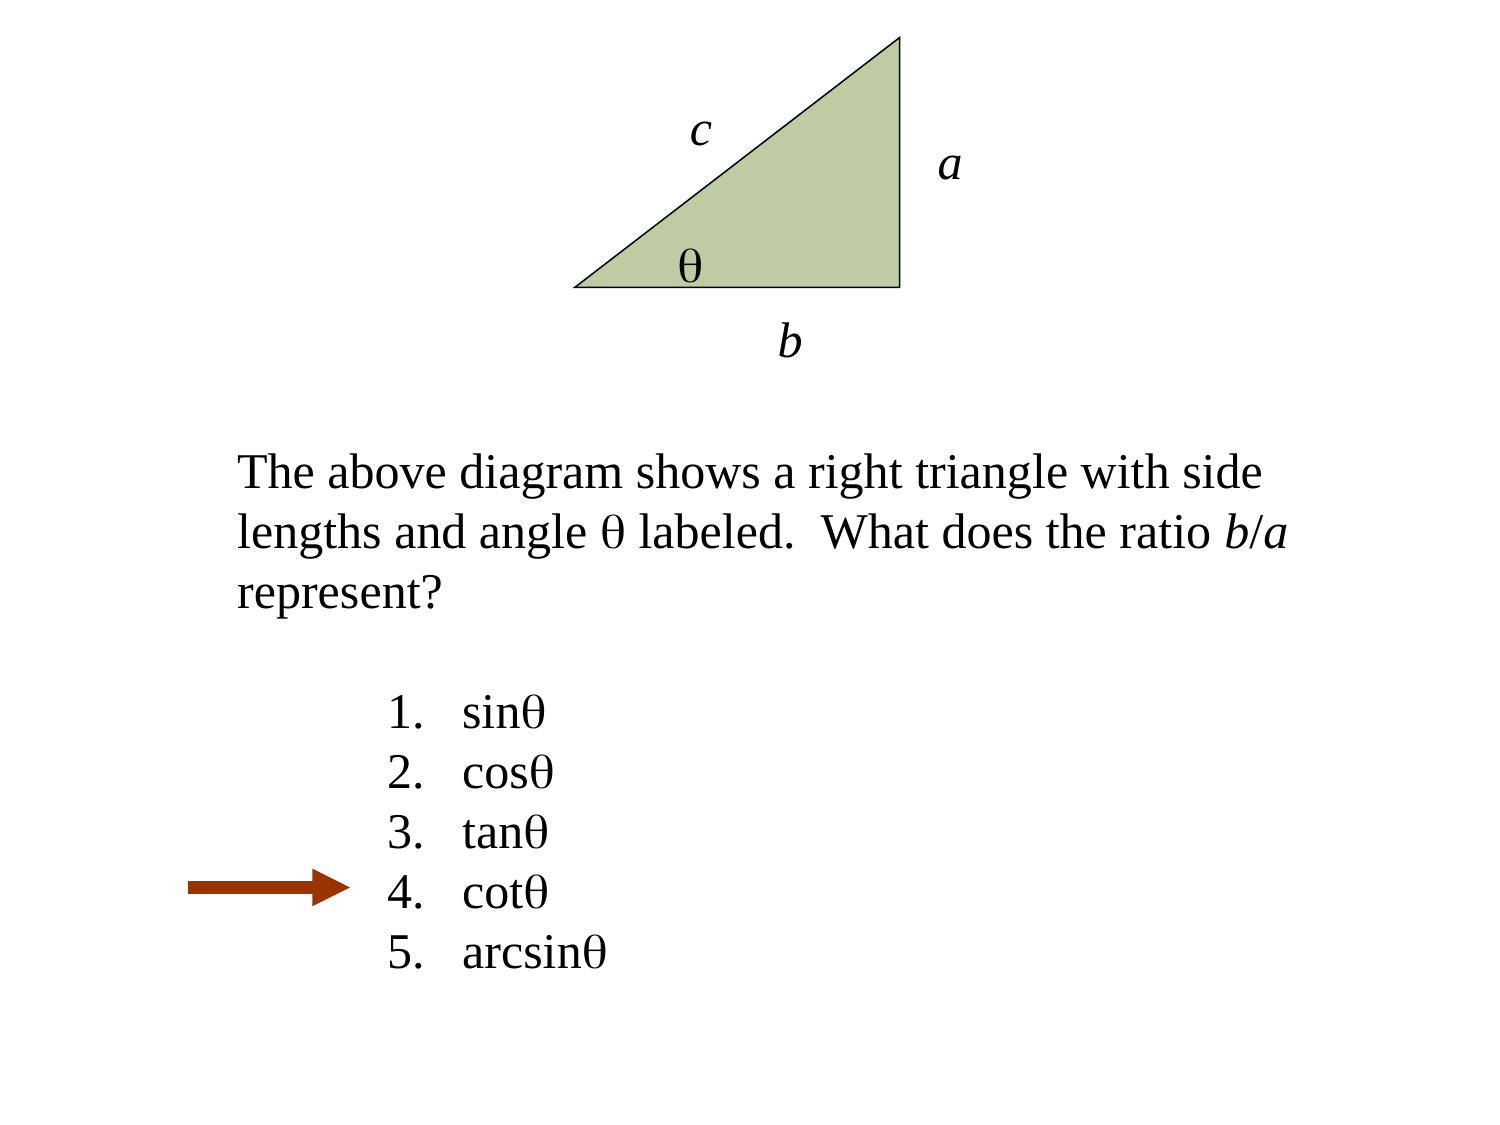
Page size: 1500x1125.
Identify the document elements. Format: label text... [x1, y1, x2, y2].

text_box a [922, 122, 978, 198]
text_box c [675, 87, 728, 163]
text_box θ [662, 224, 719, 301]
text_box b [762, 299, 818, 376]
text_box The above diagram shows a right triangle with side lengths and angle θ labeled. What does the ratio b/a represent? 1. sinθ 2. cosθ 3. tanθ 4. cotθ 5. arcsinθ [222, 430, 1388, 987]
text_box [574, 37, 900, 288]
